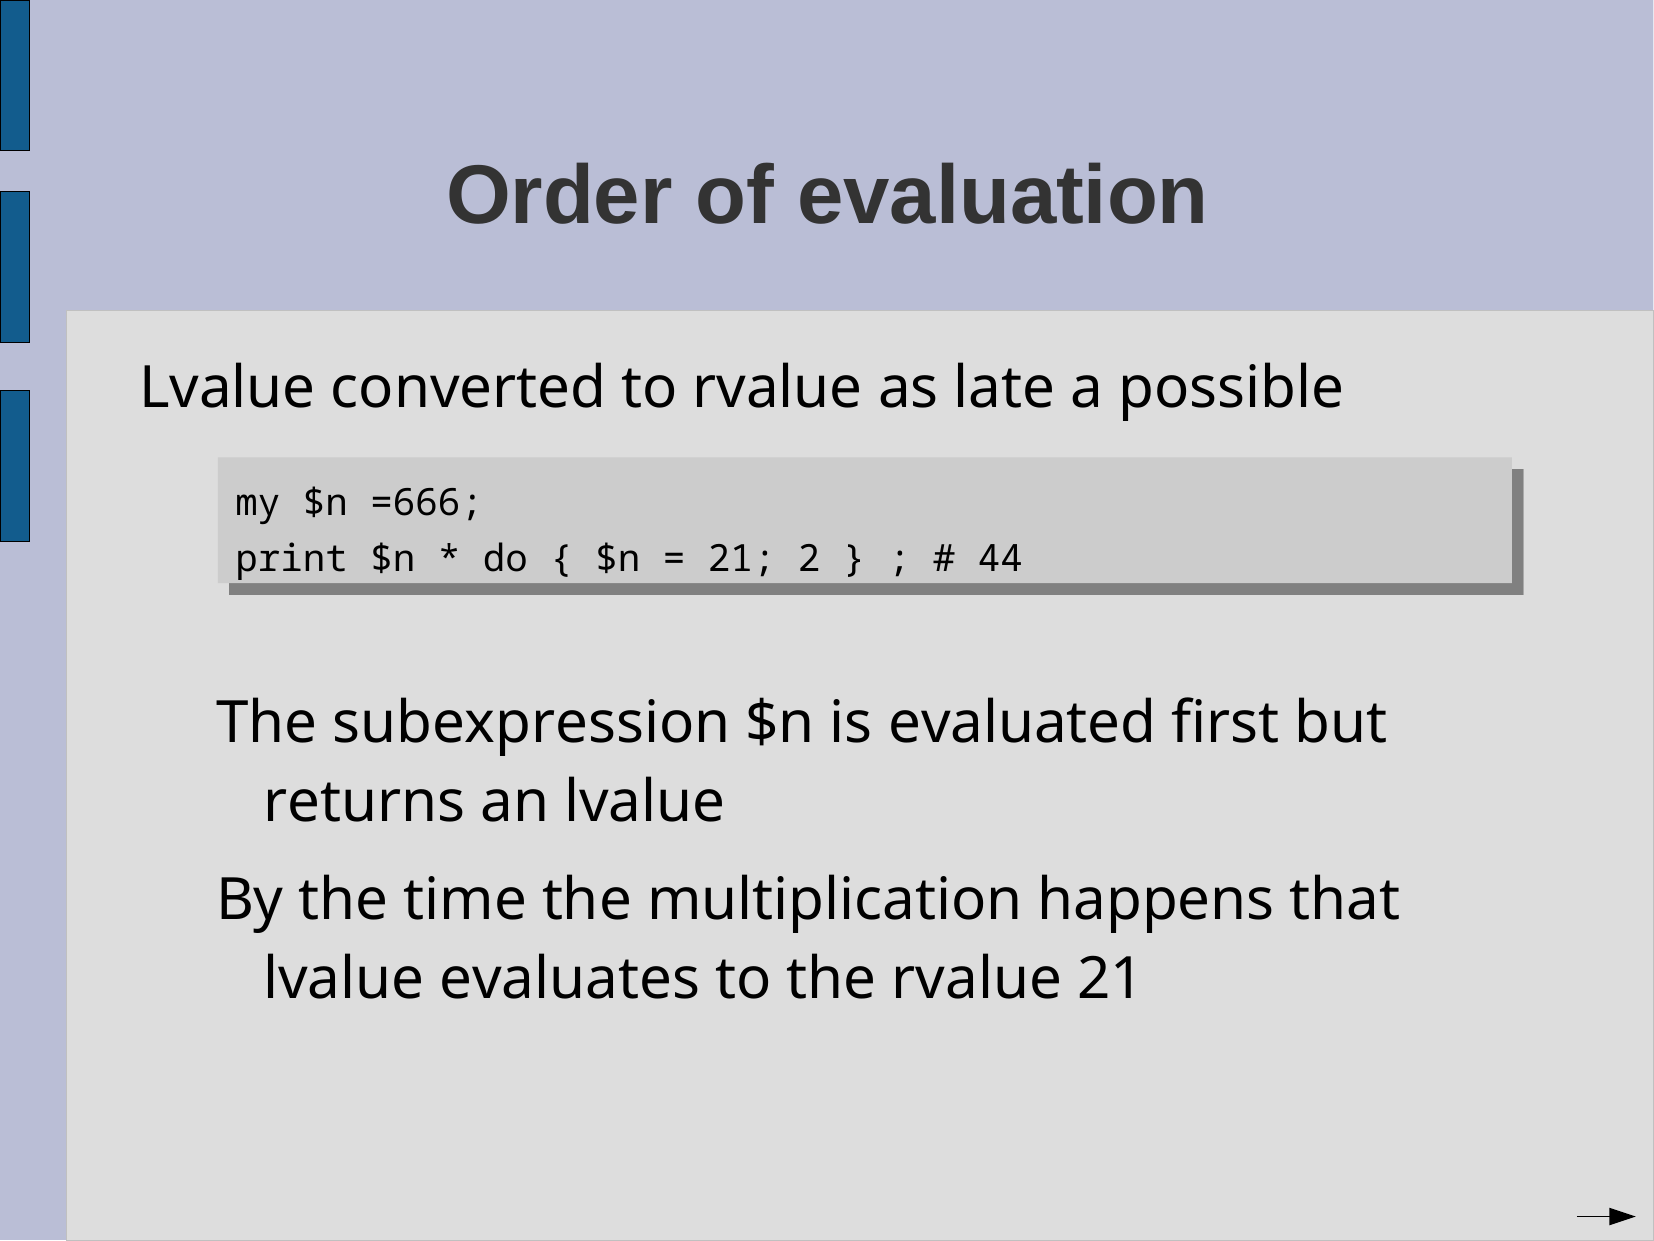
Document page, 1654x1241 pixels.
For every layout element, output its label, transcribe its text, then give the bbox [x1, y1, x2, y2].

text_box my $n =666; print $n * do { $n = 21; 2 } ; # 44 [217, 457, 1512, 557]
title Order of evaluation [121, 91, 1534, 299]
list Lvalue converted to rvalue as late a possible The subexpression $n is evaluated first but returns an lvalue By the time the multiplication happens that lvalue evaluates to the rvalue 21 [121, 344, 1534, 1127]
